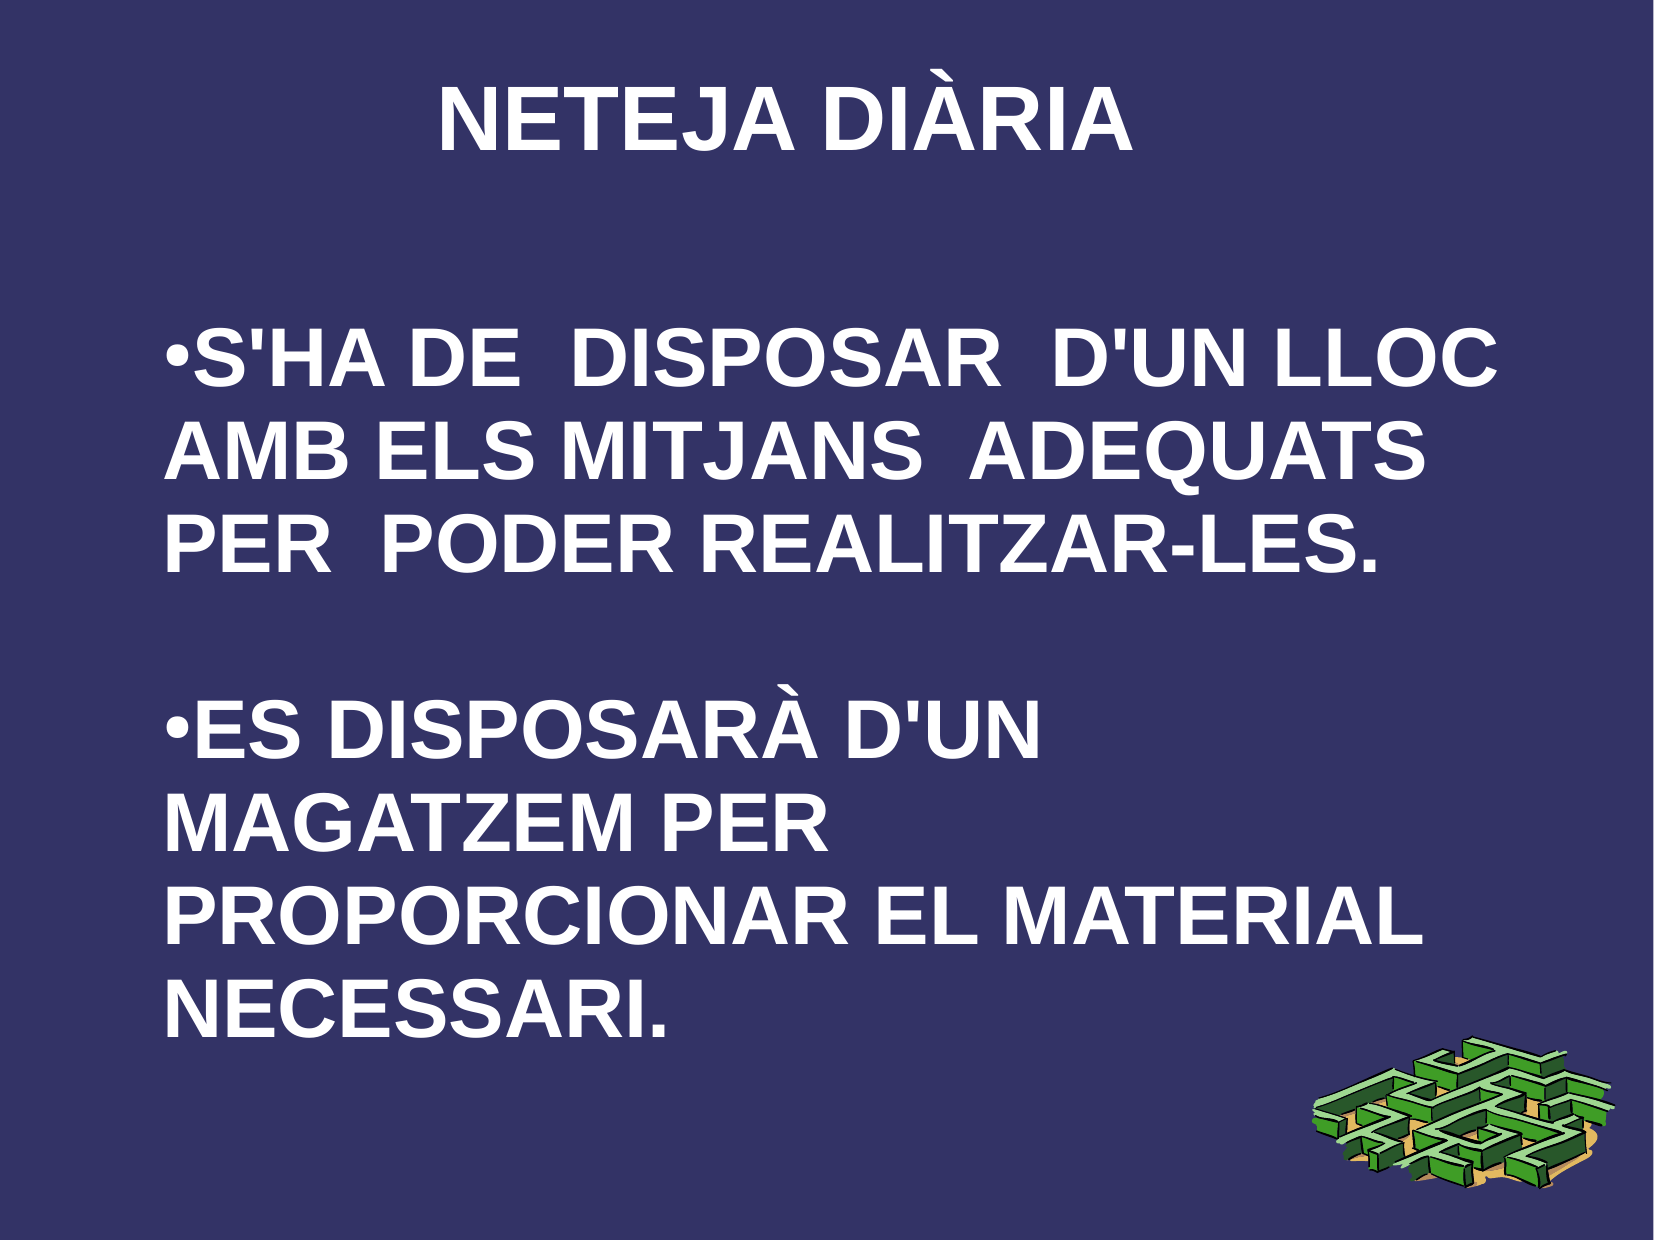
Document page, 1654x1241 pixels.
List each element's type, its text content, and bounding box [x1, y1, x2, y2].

text_box S'HA DE DISPOSAR D'UN LLOC AMB ELS MITJANS ADEQUATS PER PODER REALITZAR-LES. ES DISPOSARÀ D'UN MAGATZEM PER PROPORCIONAR EL MATERIAL NECESSARI. [147, 304, 1536, 1063]
text_box NETEJA DIÀRIA [421, 59, 1152, 178]
